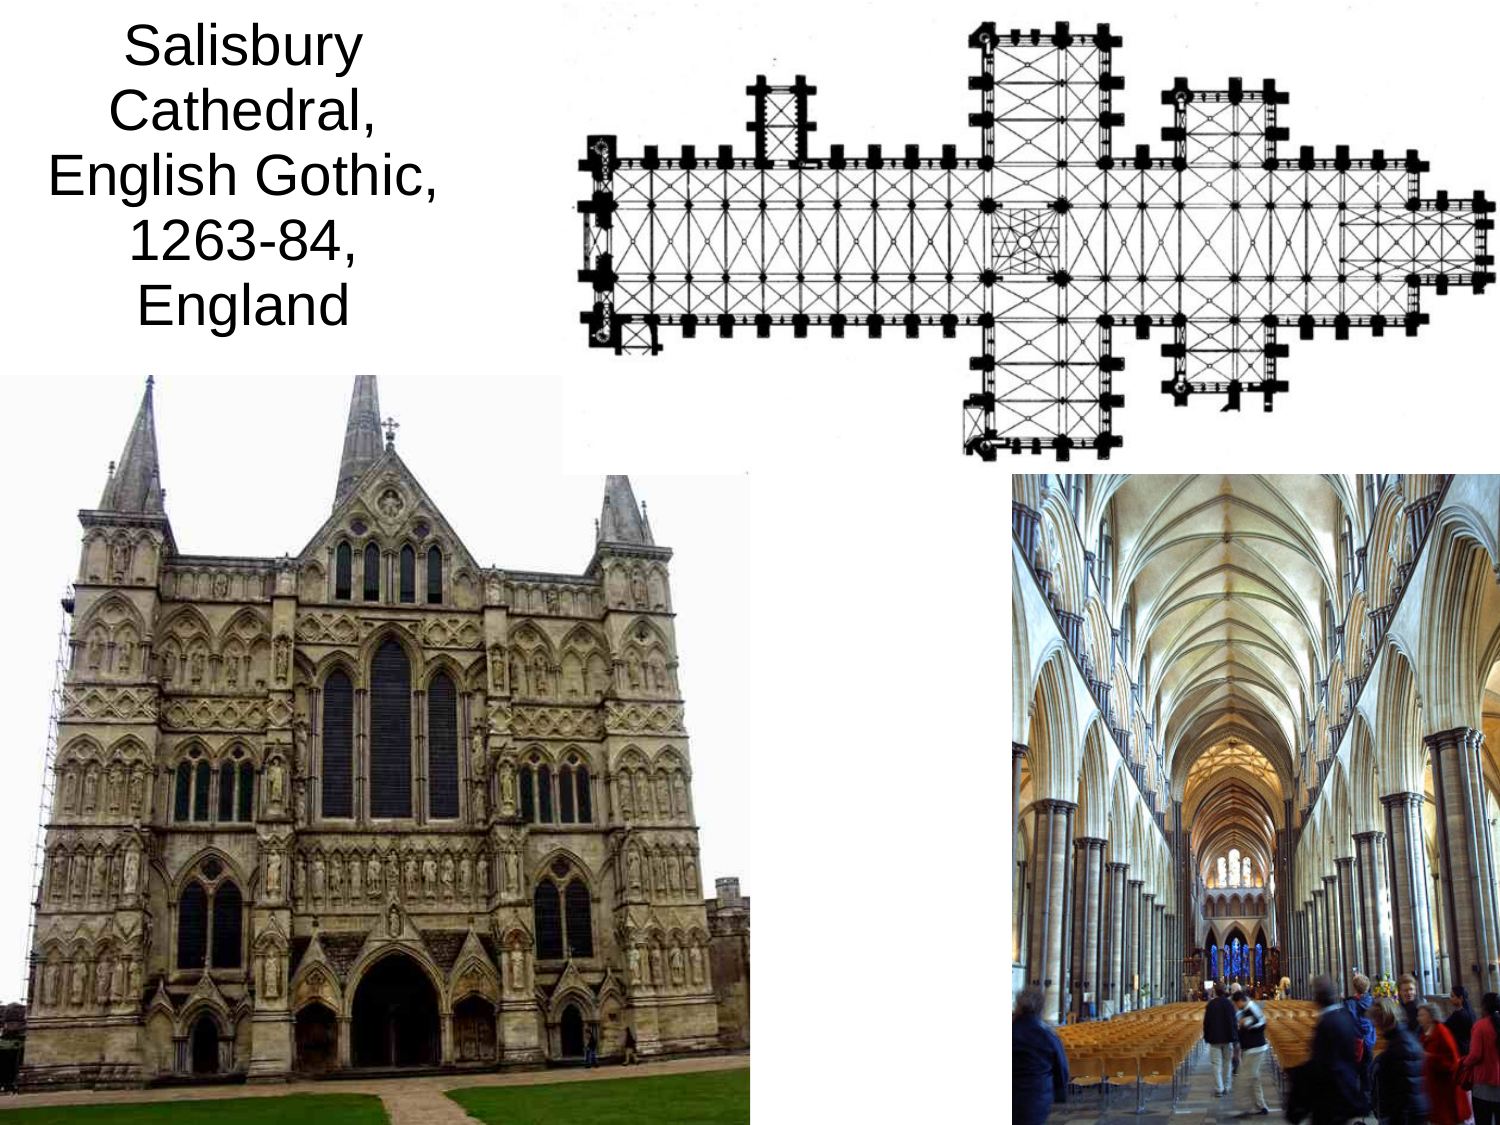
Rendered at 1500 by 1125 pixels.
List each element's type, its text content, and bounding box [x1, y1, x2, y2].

picture [0, 2, 1500, 1125]
title Salisbury Cathedral, English Gothic, 1263-84, England [0, 0, 488, 358]
